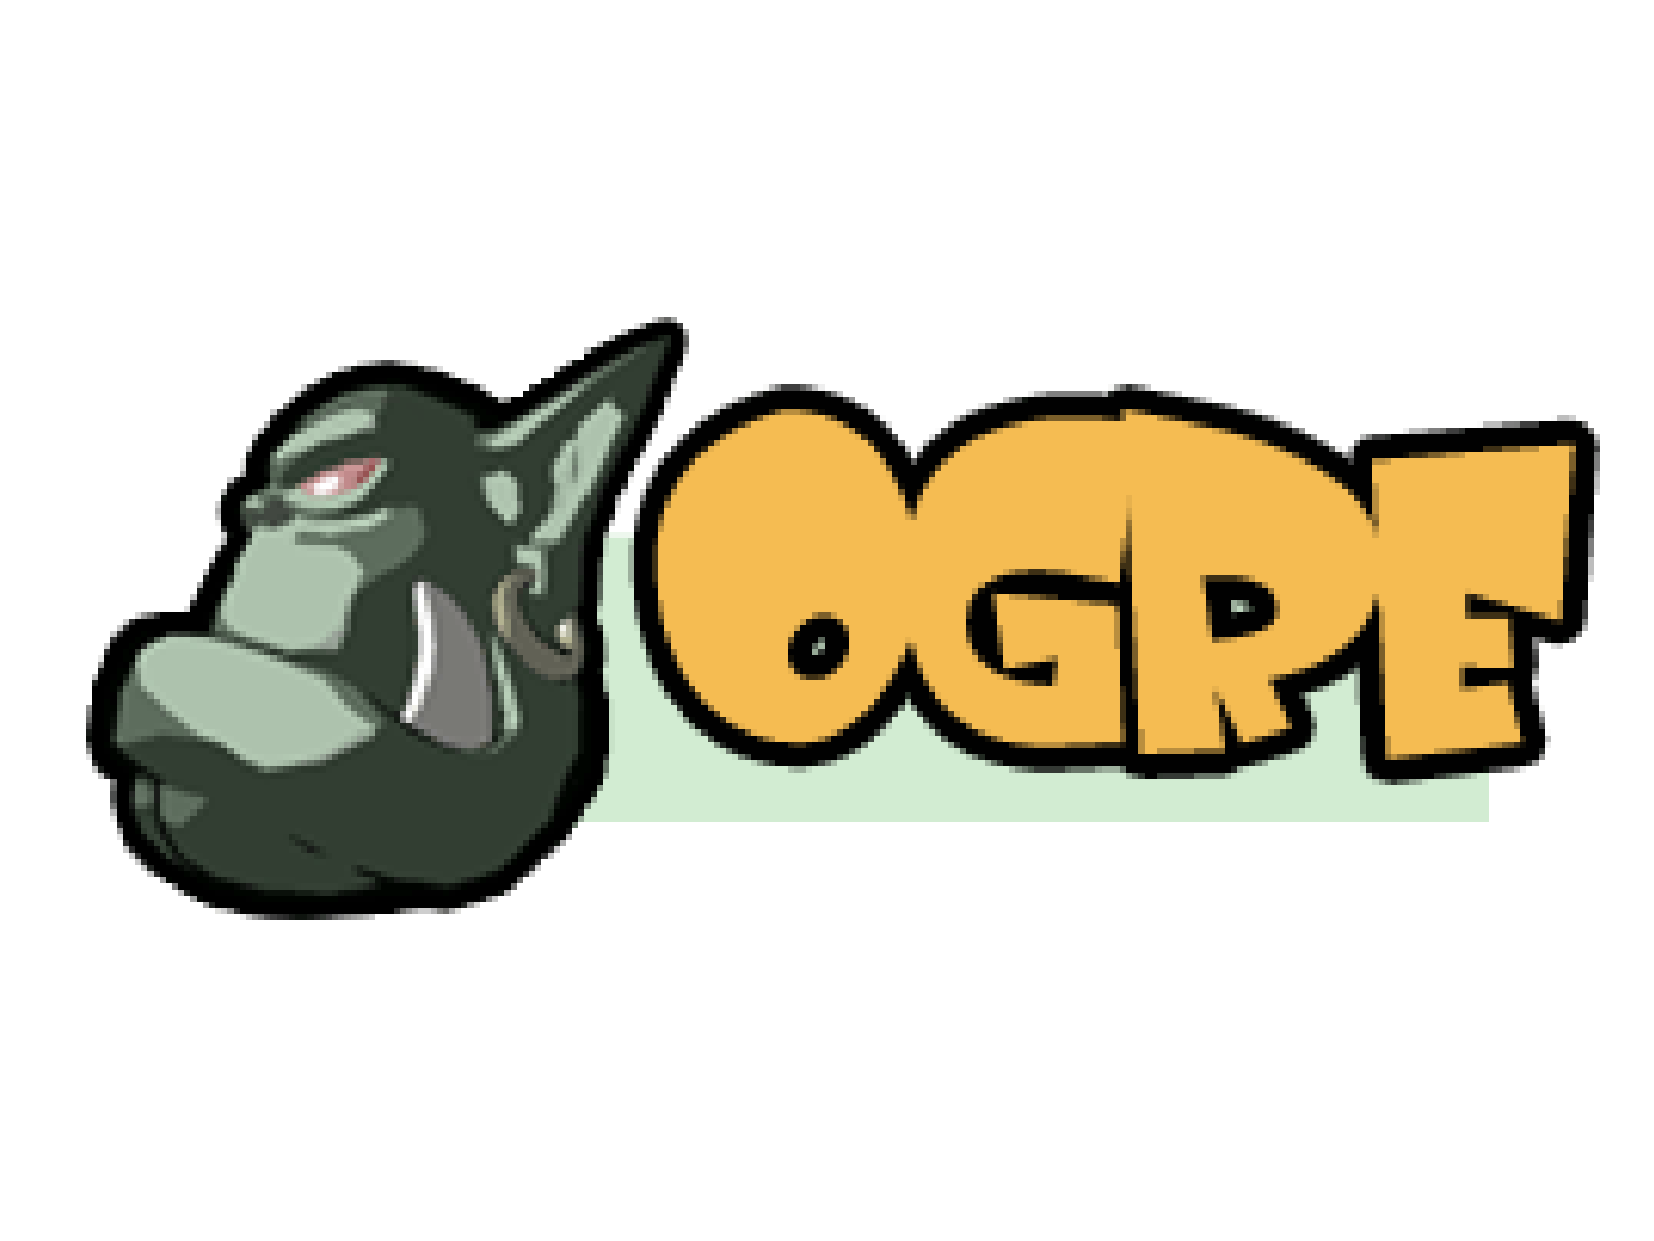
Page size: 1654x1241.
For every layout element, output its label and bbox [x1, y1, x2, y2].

picture [74, 311, 1613, 927]
